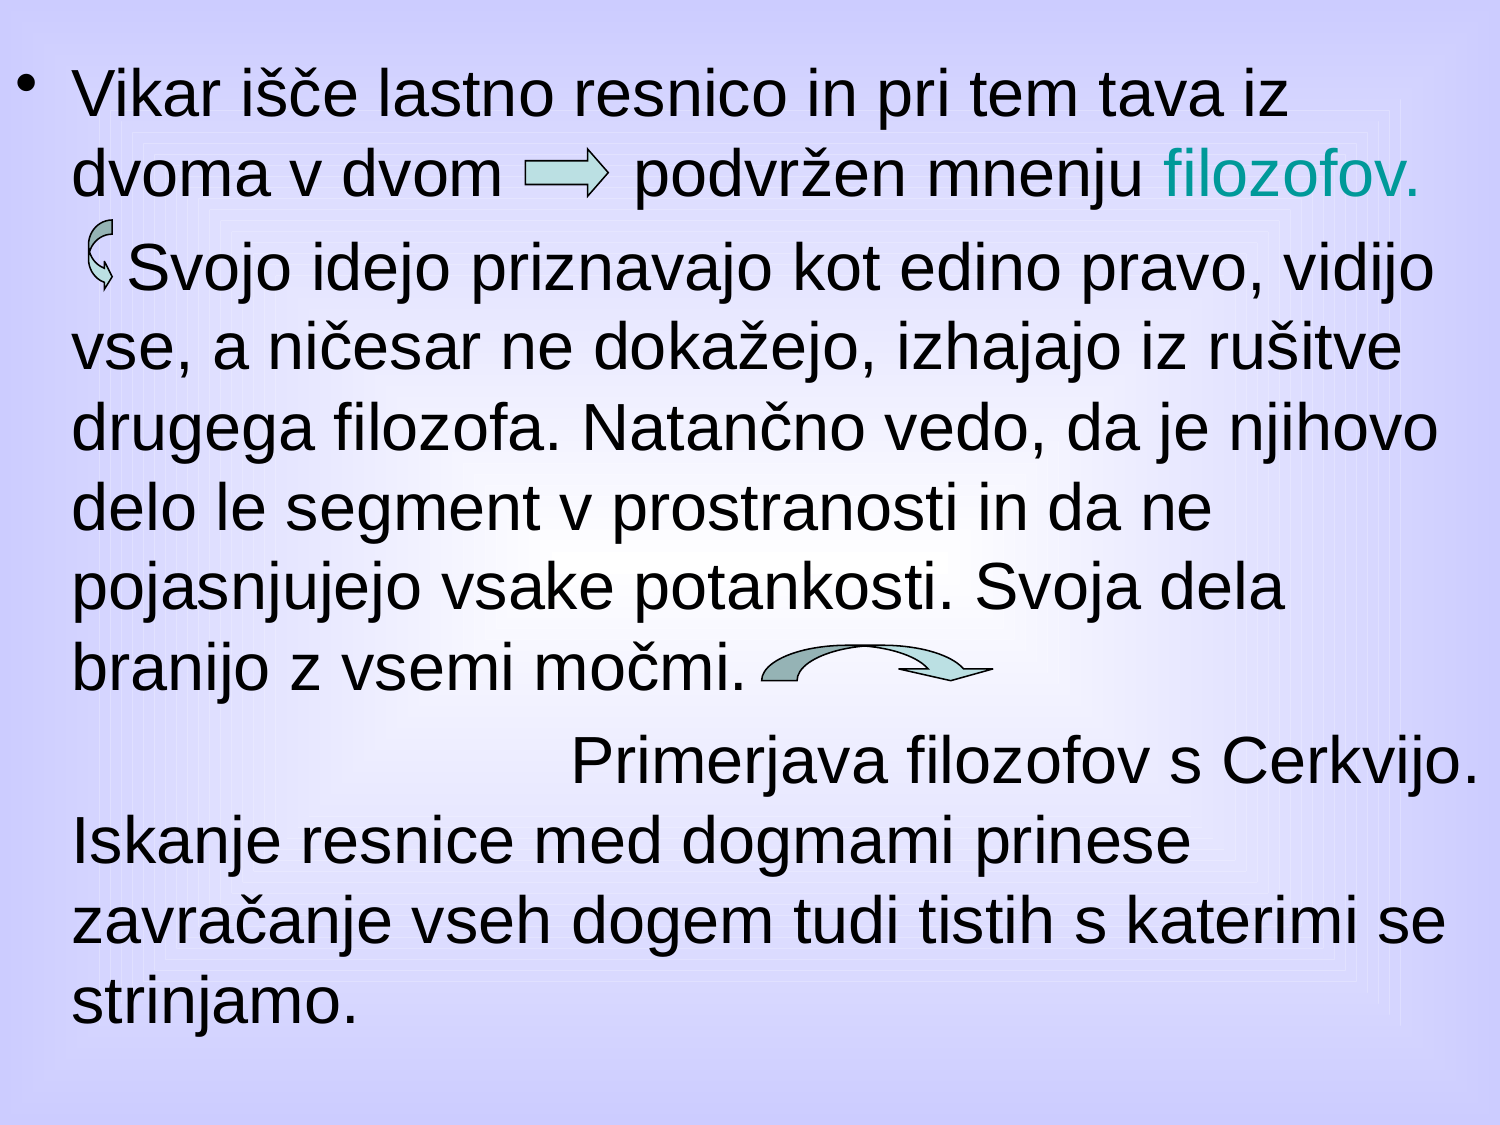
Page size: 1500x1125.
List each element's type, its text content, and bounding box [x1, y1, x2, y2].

list Vikar išče lastno resnico in pri tem tava iz dvoma v dvom podvržen mnenju filozofov. Svojo idejo priznavajo kot edino pravo, vidijo vse, a ničesar ne dokažejo, izhajajo iz rušitve drugega filozofa. Natančno vedo, da je njihovo delo le segment v prostranosti in da ne pojasnjujejo vsake potankosti. Svoja dela branijo z vsemi močmi. Primerjava filozofov s Cerkvijo. Iskanje resnice med dogmami prinese zavračanje vseh dogem tudi tistih s katerimi se strinjamo. [0, 42, 1500, 1125]
text_box [761, 645, 994, 681]
text_box [525, 148, 609, 197]
text_box [88, 219, 113, 290]
